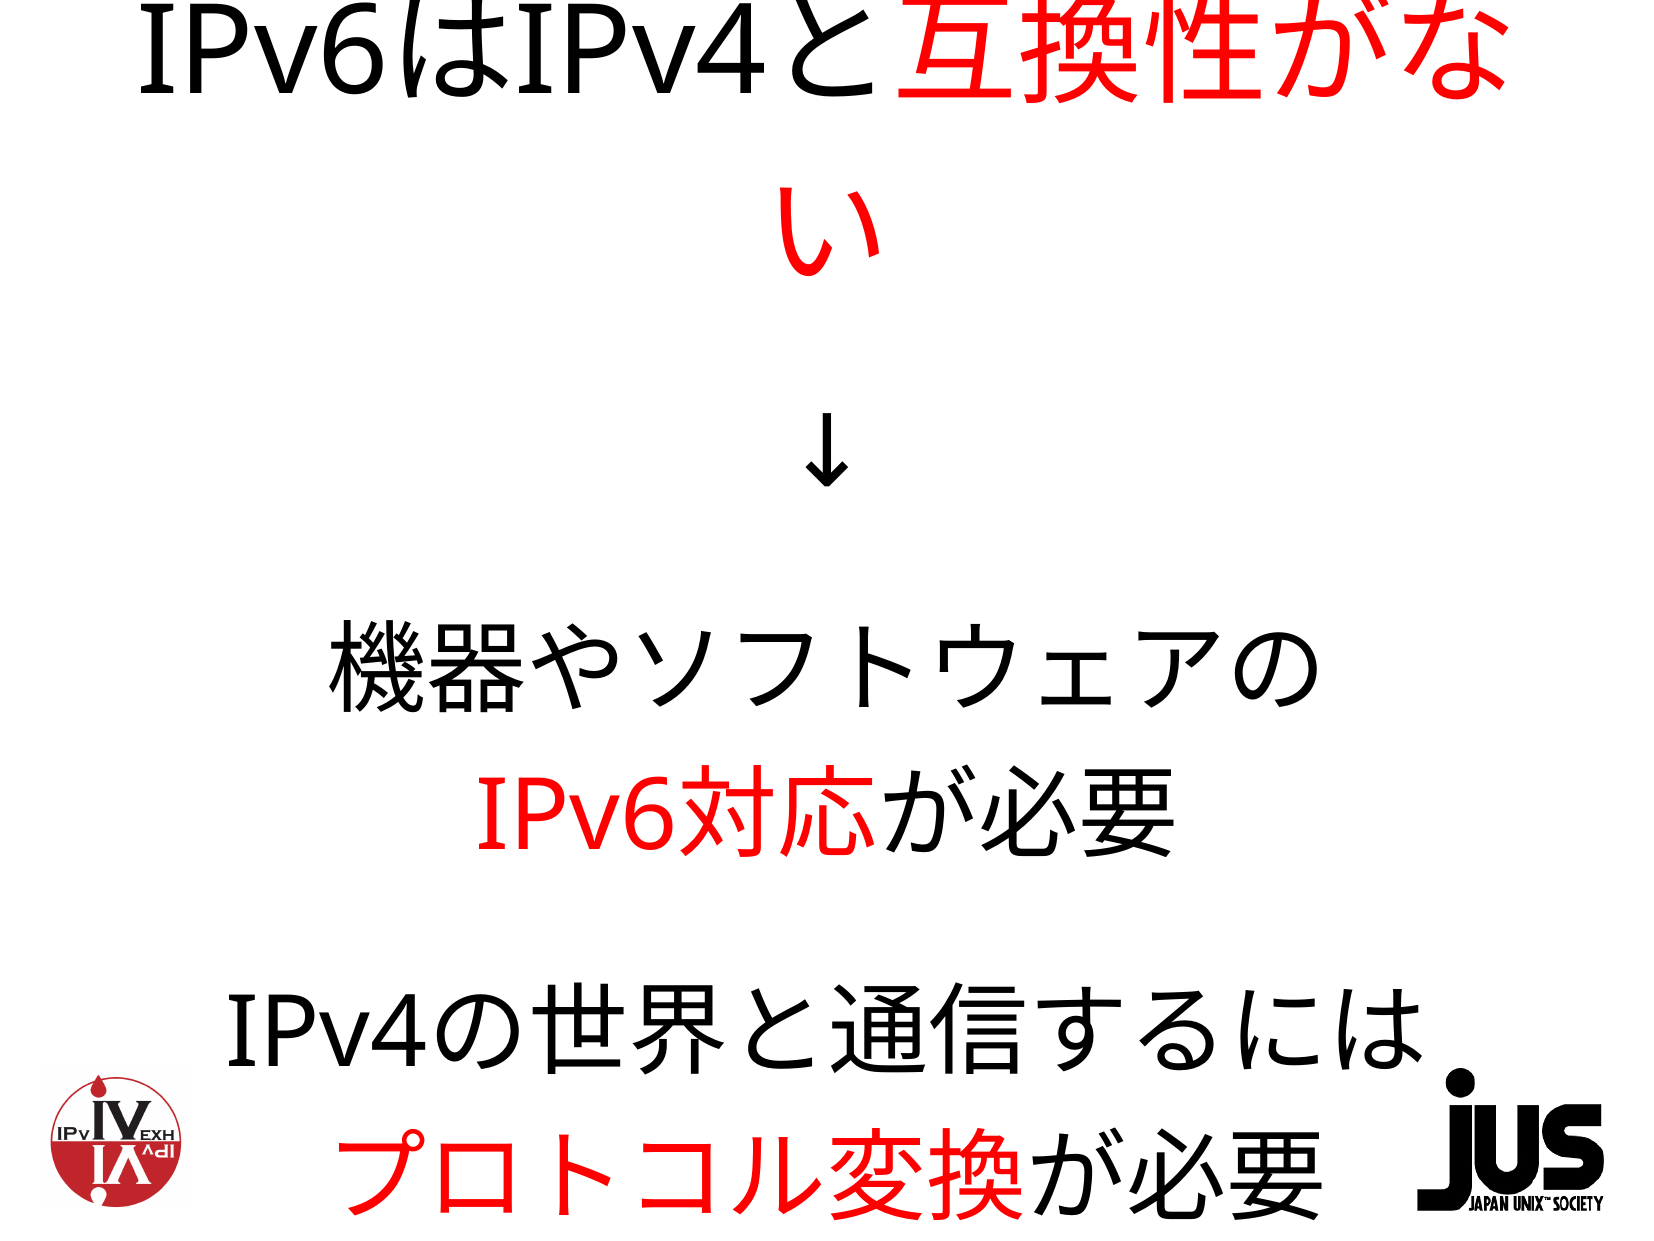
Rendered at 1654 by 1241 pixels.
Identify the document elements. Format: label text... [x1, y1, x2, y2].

picture [41, 1068, 190, 1210]
subtitle IPv6はIPv4と互換性がない ↓ 機器やソフトウェアの IPv6対応が必要 IPv4の世界と通信するには プロトコル変換が必要 [82, 88, 1571, 1102]
picture [1417, 1068, 1604, 1211]
